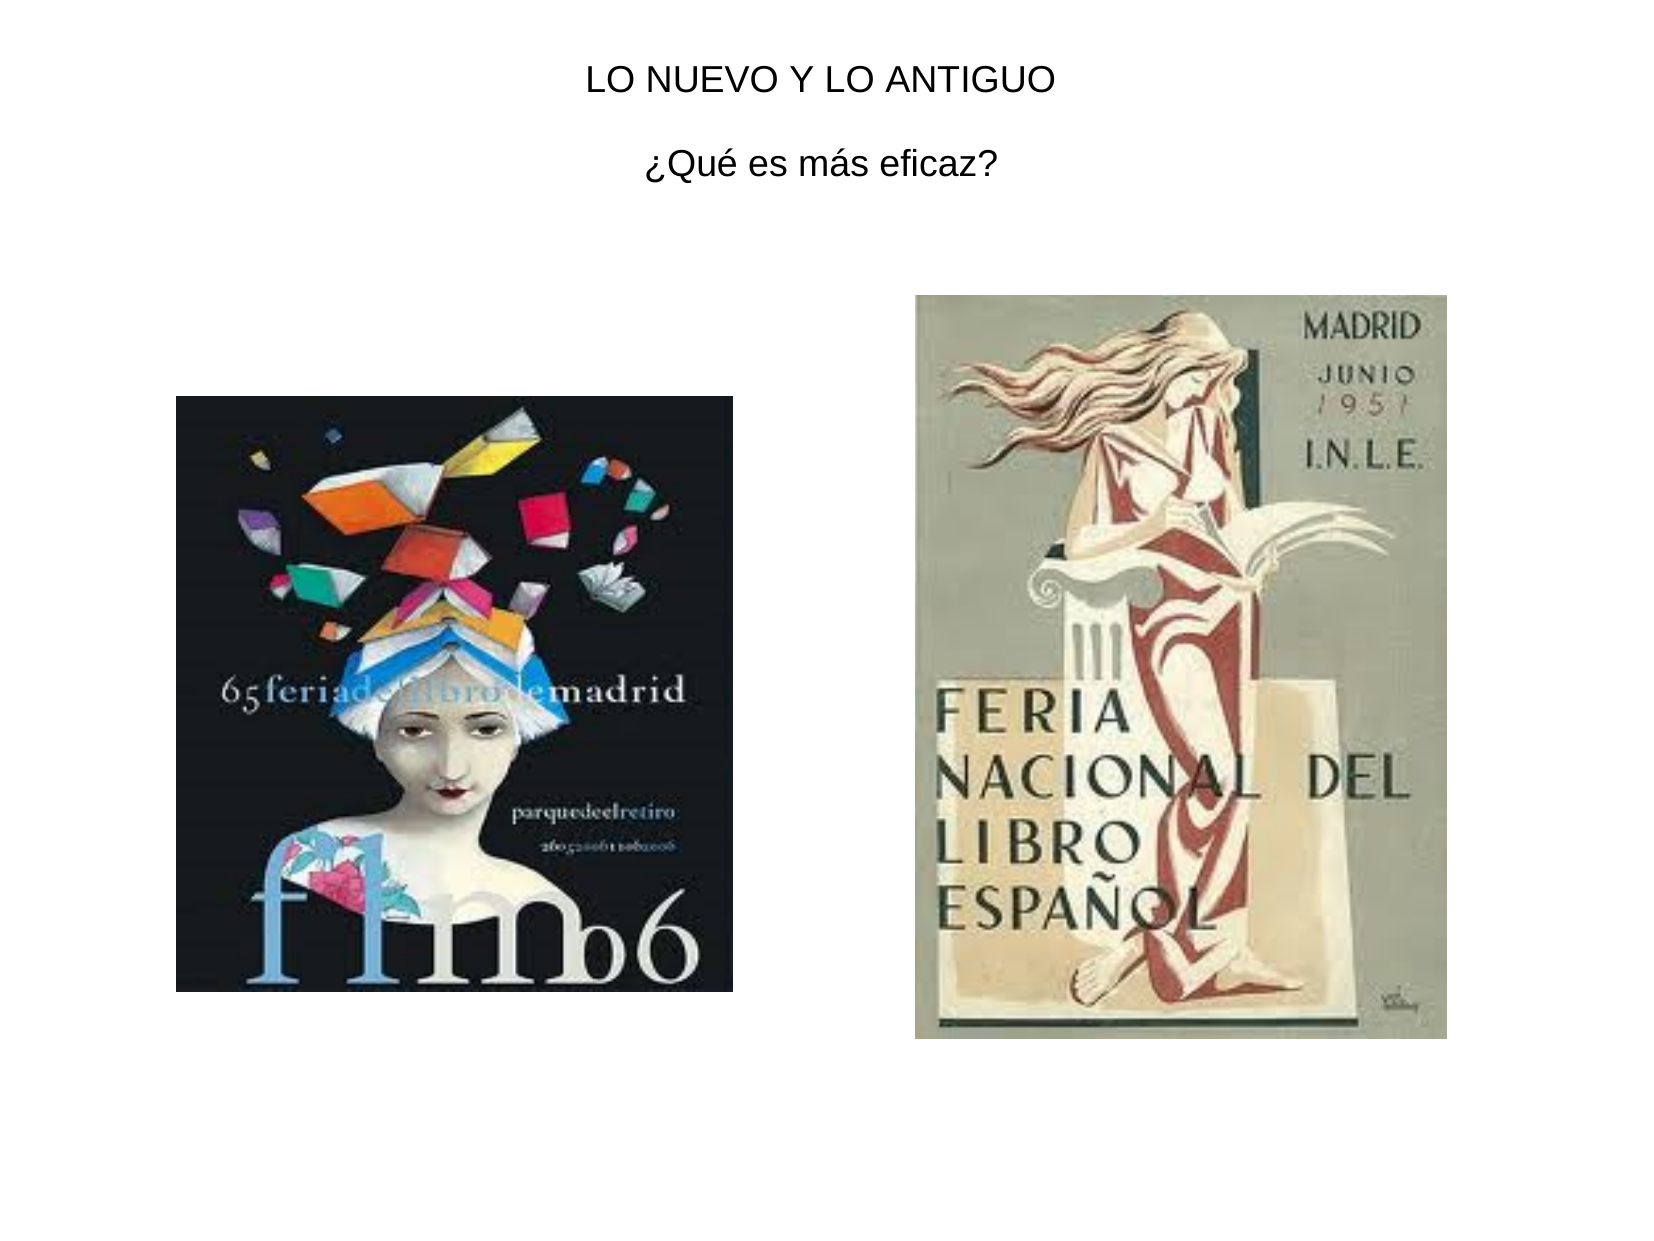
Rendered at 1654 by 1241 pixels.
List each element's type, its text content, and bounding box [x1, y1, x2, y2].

picture [176, 396, 733, 992]
title LO NUEVO Y LO ANTIGUO ¿Qué es más eficaz? [77, 59, 1565, 185]
picture [915, 295, 1447, 1039]
